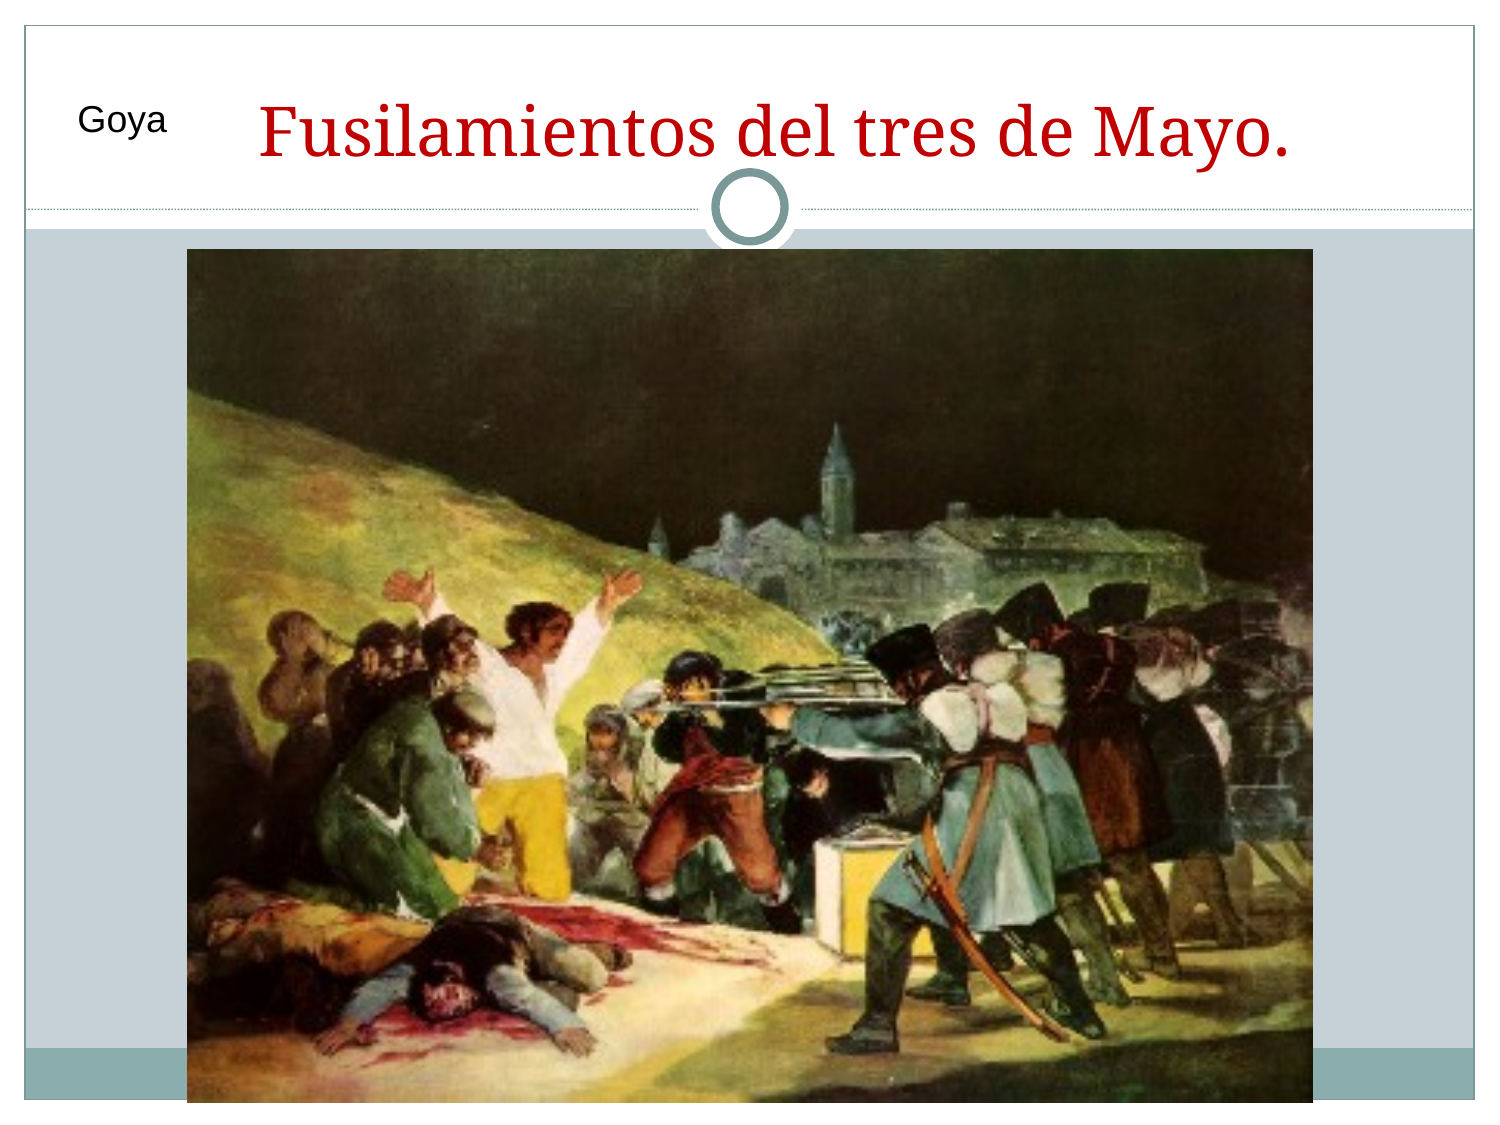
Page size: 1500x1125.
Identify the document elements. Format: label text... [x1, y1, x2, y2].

picture [187, 249, 1313, 1103]
text_box Goya [62, 87, 200, 193]
title Fusilamientos del tres de Mayo. [99, 62, 1450, 178]
